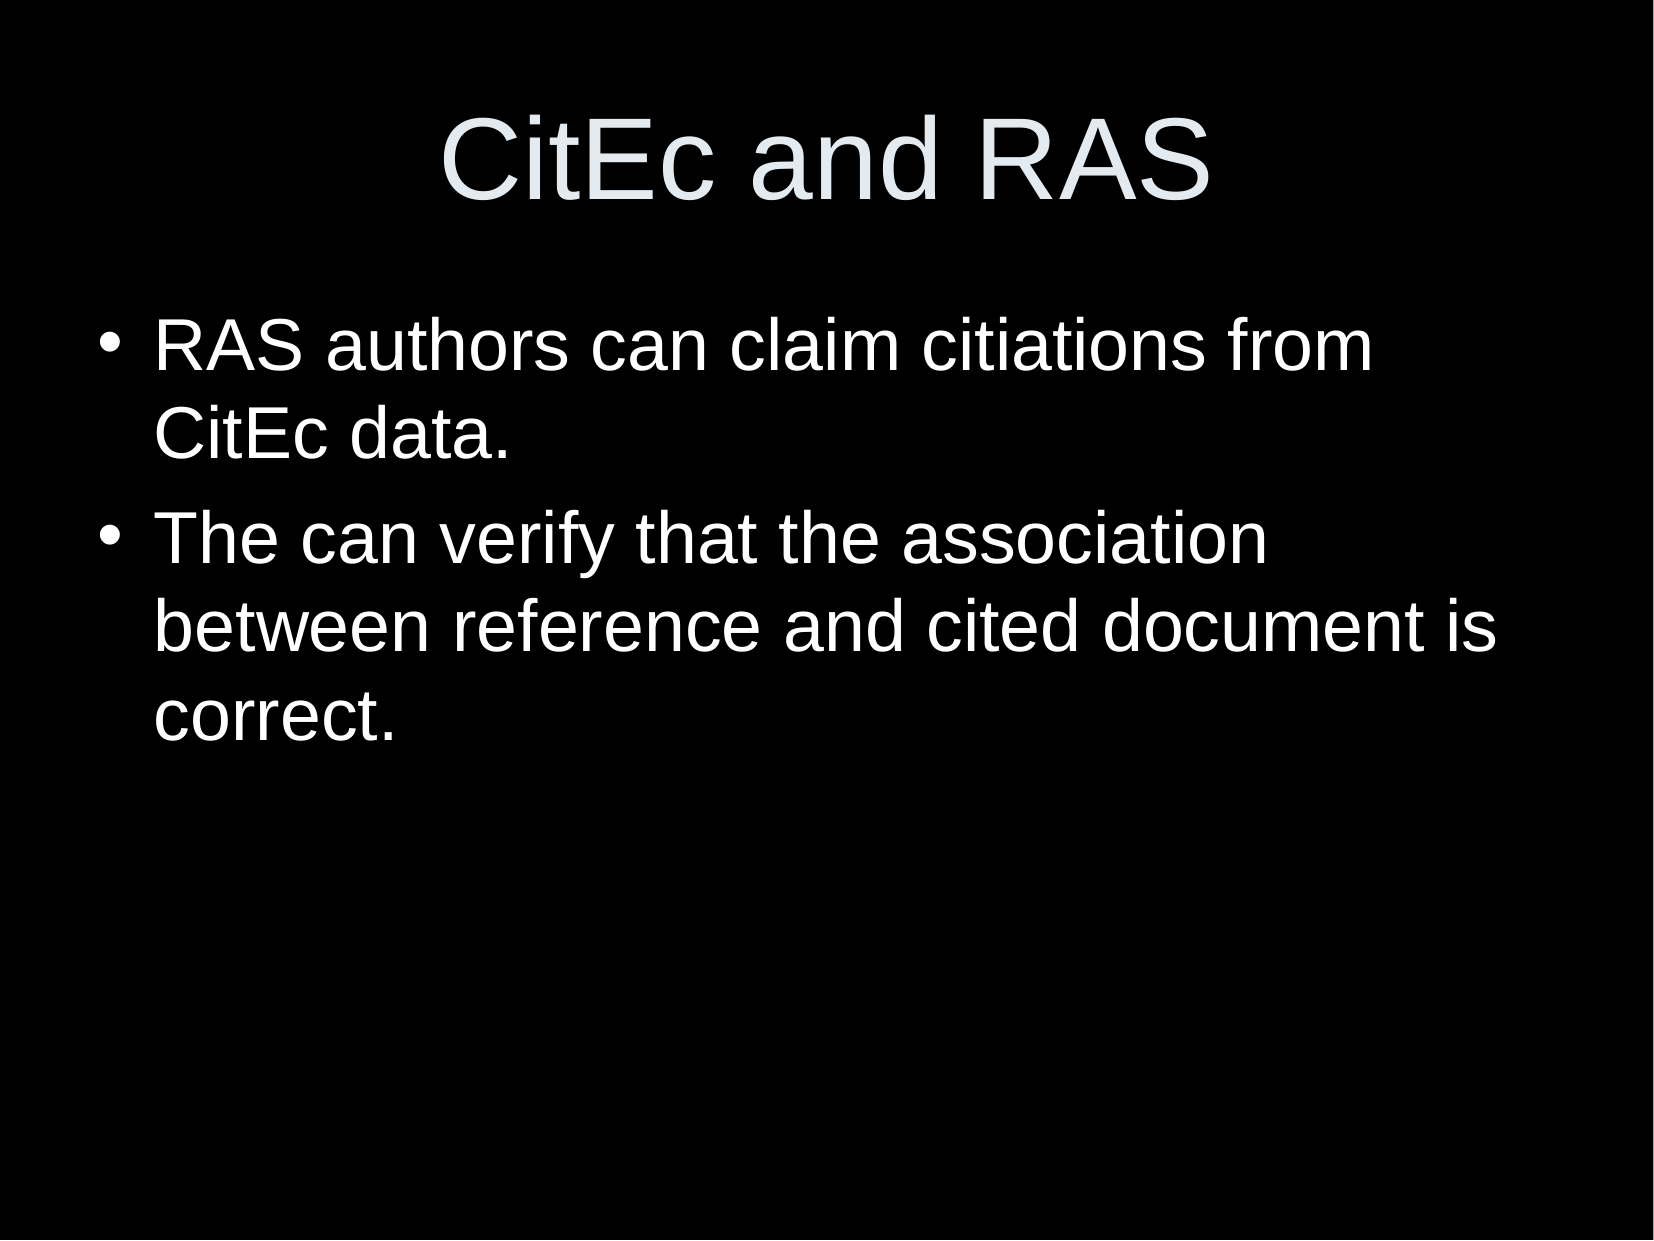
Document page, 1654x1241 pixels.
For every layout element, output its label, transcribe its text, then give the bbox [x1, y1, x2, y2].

title CitEc and RAS [82, 49, 1571, 257]
list RAS authors can claim citiations from CitEc data. The can verify that the association between reference and cited document is correct. [82, 289, 1571, 1108]
